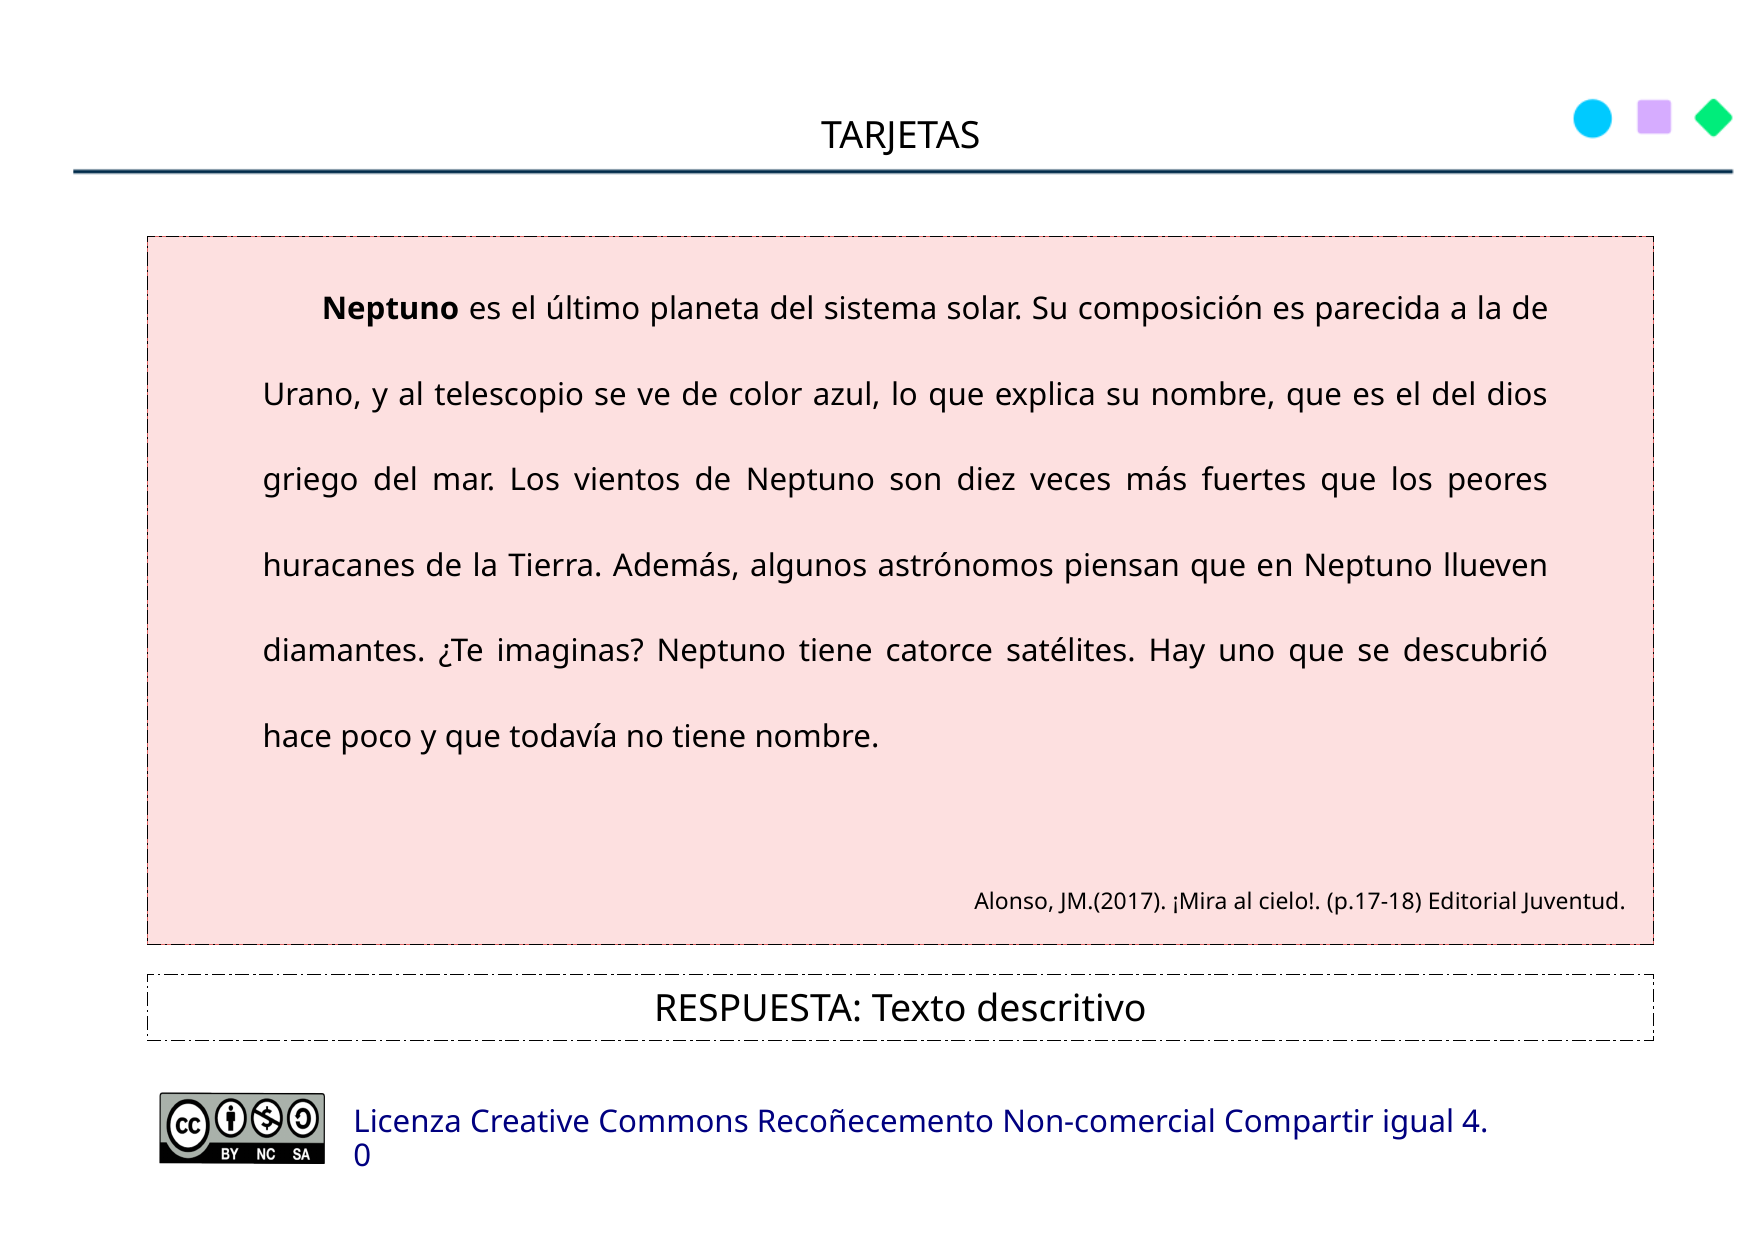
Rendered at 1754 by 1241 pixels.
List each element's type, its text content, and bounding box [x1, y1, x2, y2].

text_box Neptuno es el último planeta del sistema solar. Su composición es parecida a la de Urano, y al telescopio se ve de color azul, lo que explica su nombre, que es el del dios griego del mar. Los vientos de Neptuno son diez veces más fuertes que los peores huracanes de la Tierra. Además, algunos astrónomos piensan que en Neptuno llueven diamantes. ¿Te imaginas? Neptuno tiene catorce satélites. Hay uno que se descubrió hace poco y que todavía no tiene nombre. Alonso, JM.(2017). ¡Mira al cielo!. (p.17-18) Editorial Juventud. [147, 236, 1654, 945]
text_box Licenza Creative Commons Recoñecemento Non-comercial Compartir igual 4.0 [338, 1072, 1506, 1170]
text_box RESPUESTA: Texto descritivo [147, 974, 1654, 1040]
picture [59, 70, 1743, 197]
picture [159, 1092, 325, 1164]
